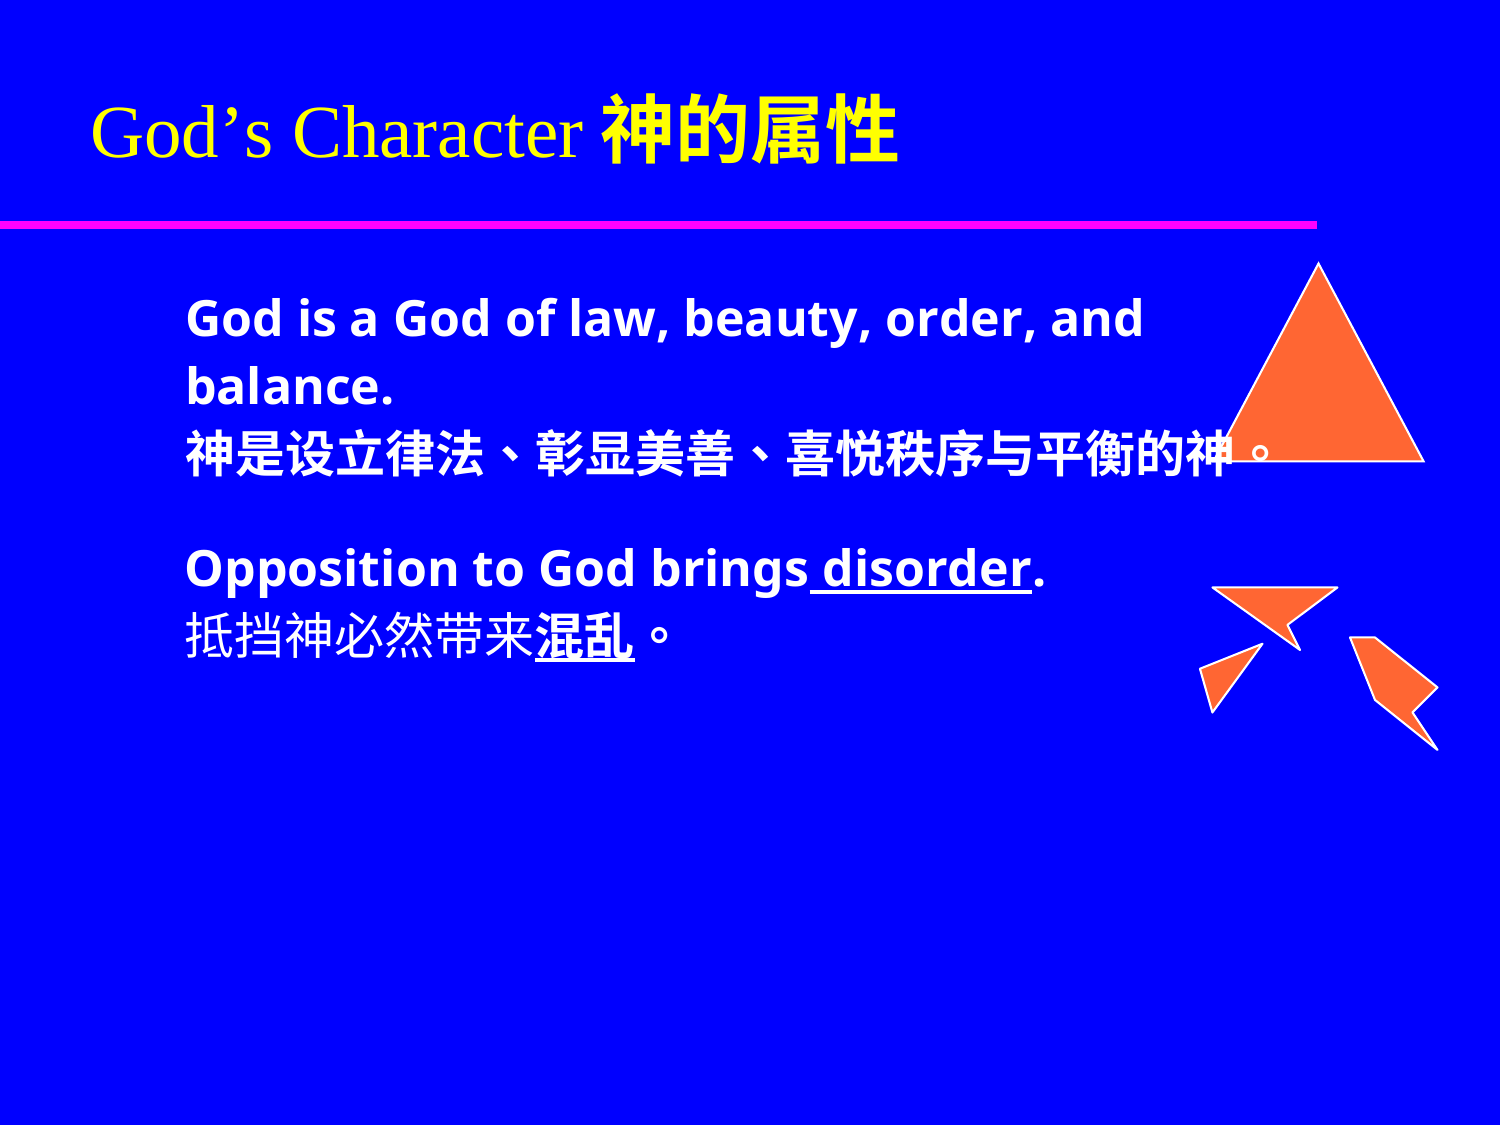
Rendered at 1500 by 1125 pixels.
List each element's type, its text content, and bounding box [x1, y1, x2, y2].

text_box [1350, 637, 1438, 750]
title God’s Character神的属性 [75, 6, 1351, 188]
text_box Opposition to God brings disorder. 抵挡神必然带来混乱。 [169, 525, 1200, 676]
text_box [1226, 263, 1424, 462]
text_box [1200, 643, 1263, 713]
text_box God is a God of law, beauty, order, and balance. 神是设立律法、彰显美善、喜悦秩序与平衡的神。 [169, 275, 1313, 413]
text_box [1212, 587, 1338, 650]
